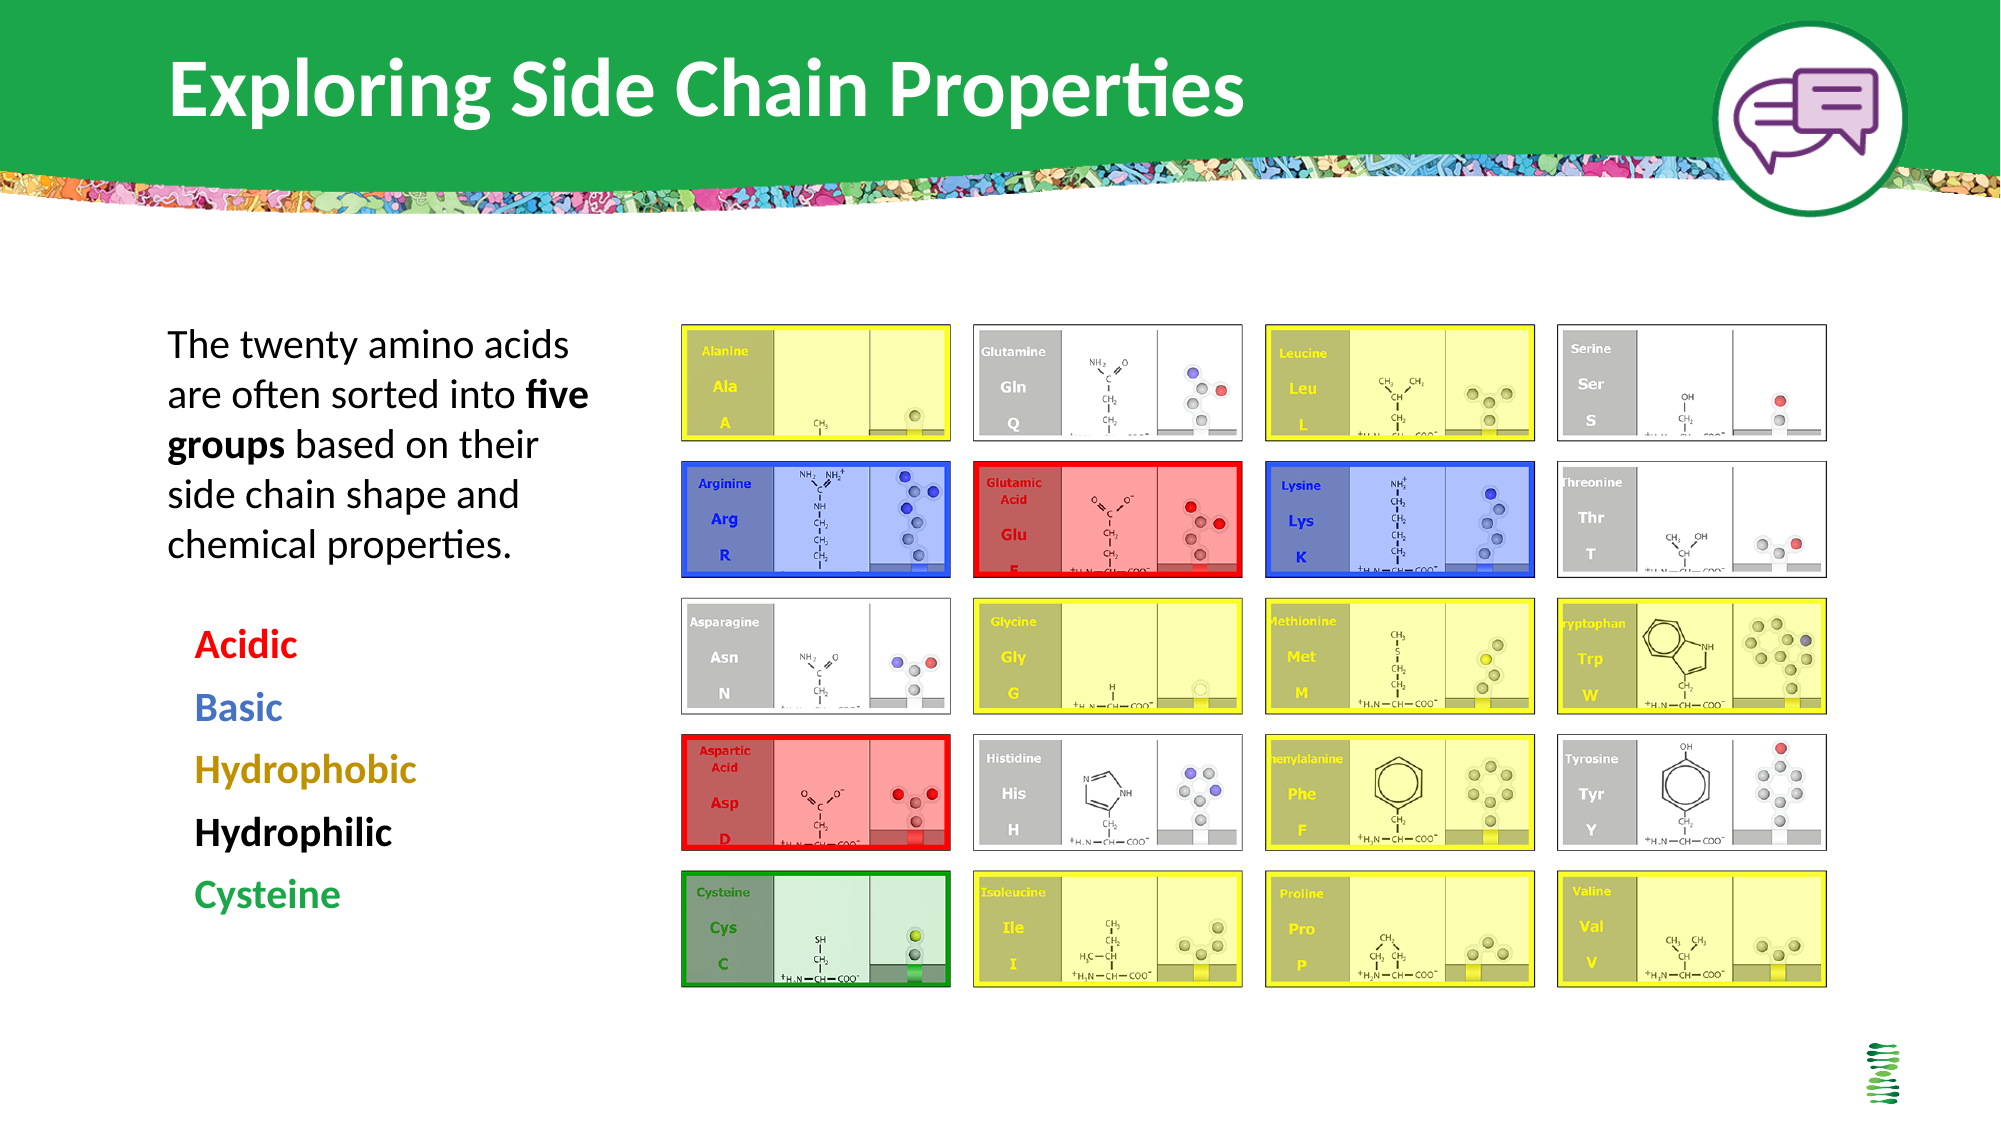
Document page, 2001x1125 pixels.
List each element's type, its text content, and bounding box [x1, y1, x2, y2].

text_box Exploring Side Chain Properties [153, 1, 1954, 165]
text_box The twenty amino acids are often sorted into five groups based on their side chain shape and chemical properties. Acidic Basic Hydrophobic Hydrophilic Cysteine [152, 309, 627, 925]
picture [0, 0, 2001, 1125]
